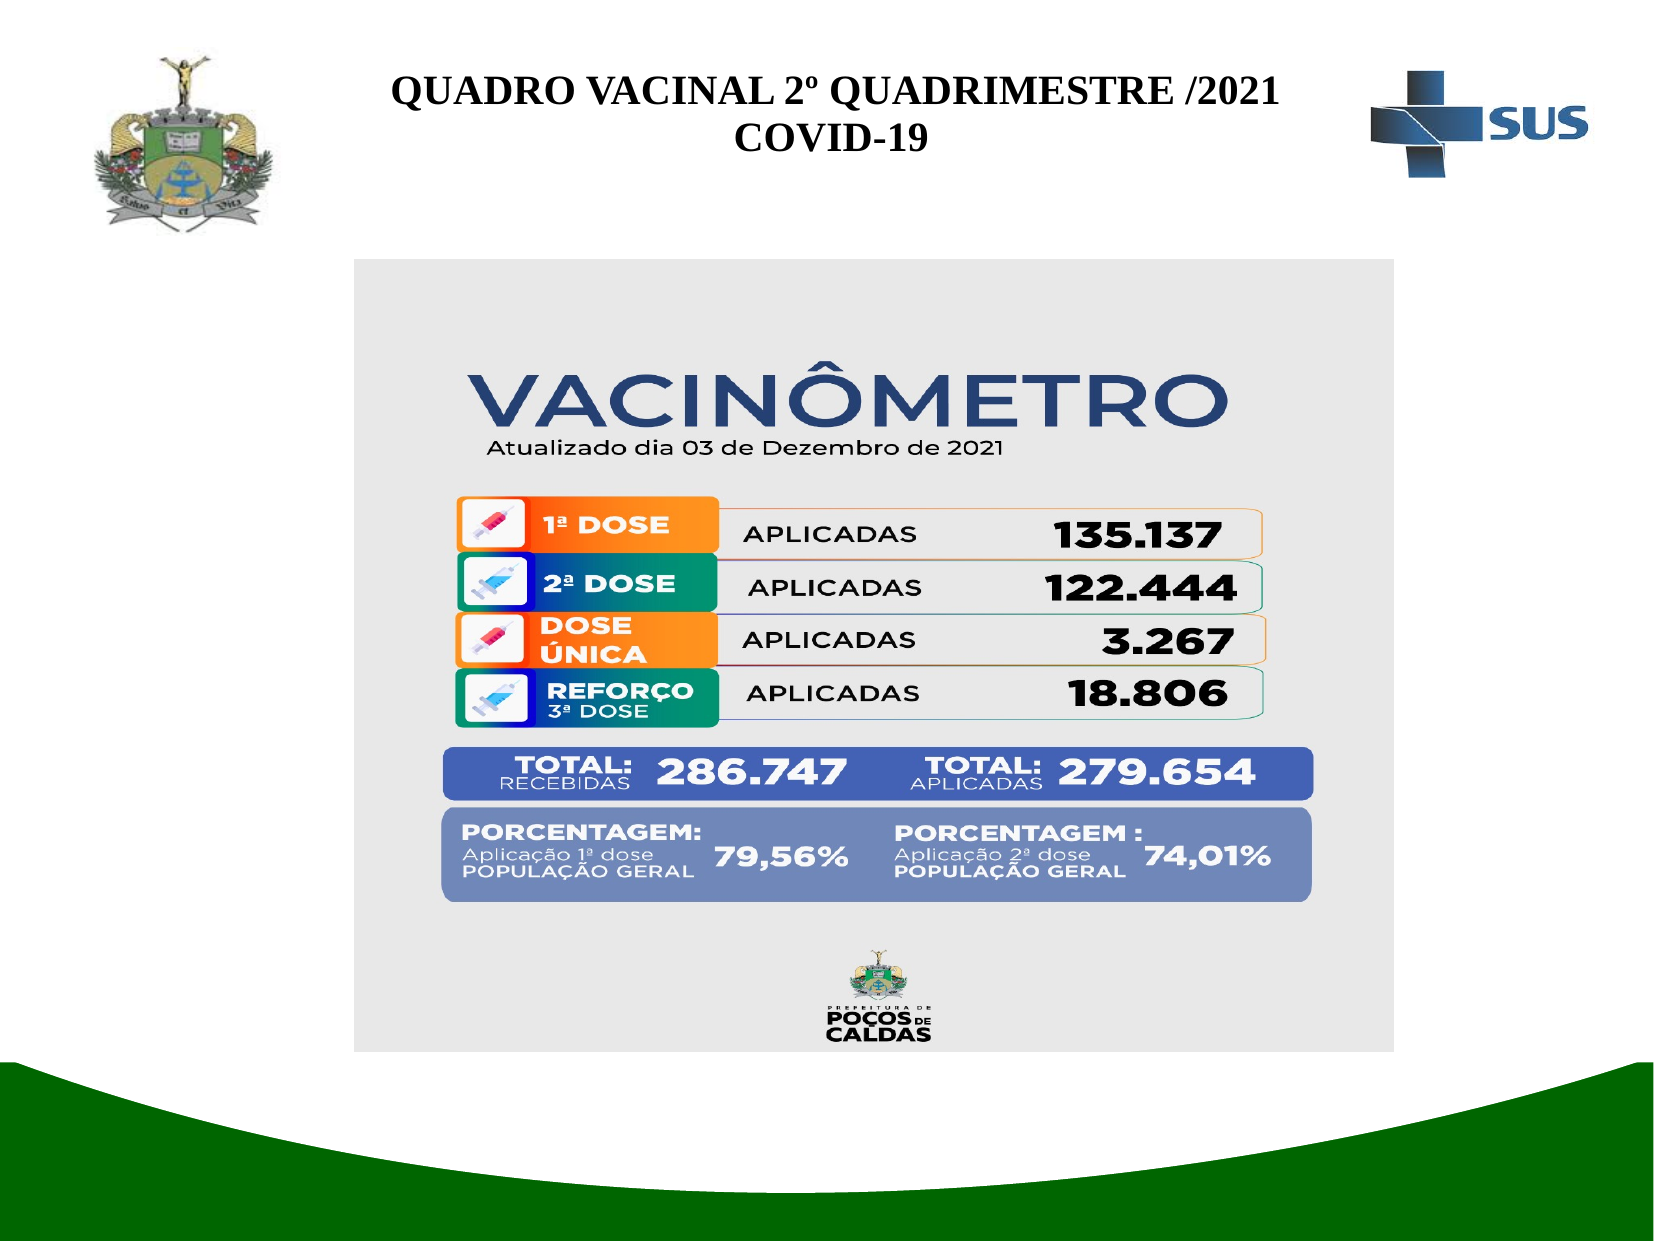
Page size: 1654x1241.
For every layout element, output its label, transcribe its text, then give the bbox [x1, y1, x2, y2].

text_box QUADRO VACINAL 2º QUADRIMESTRE /2021 COVID-19 [366, 60, 1307, 214]
picture [1370, 70, 1595, 178]
text_box [0, 1056, 1654, 1241]
picture [354, 259, 1394, 1052]
picture [82, 47, 284, 249]
